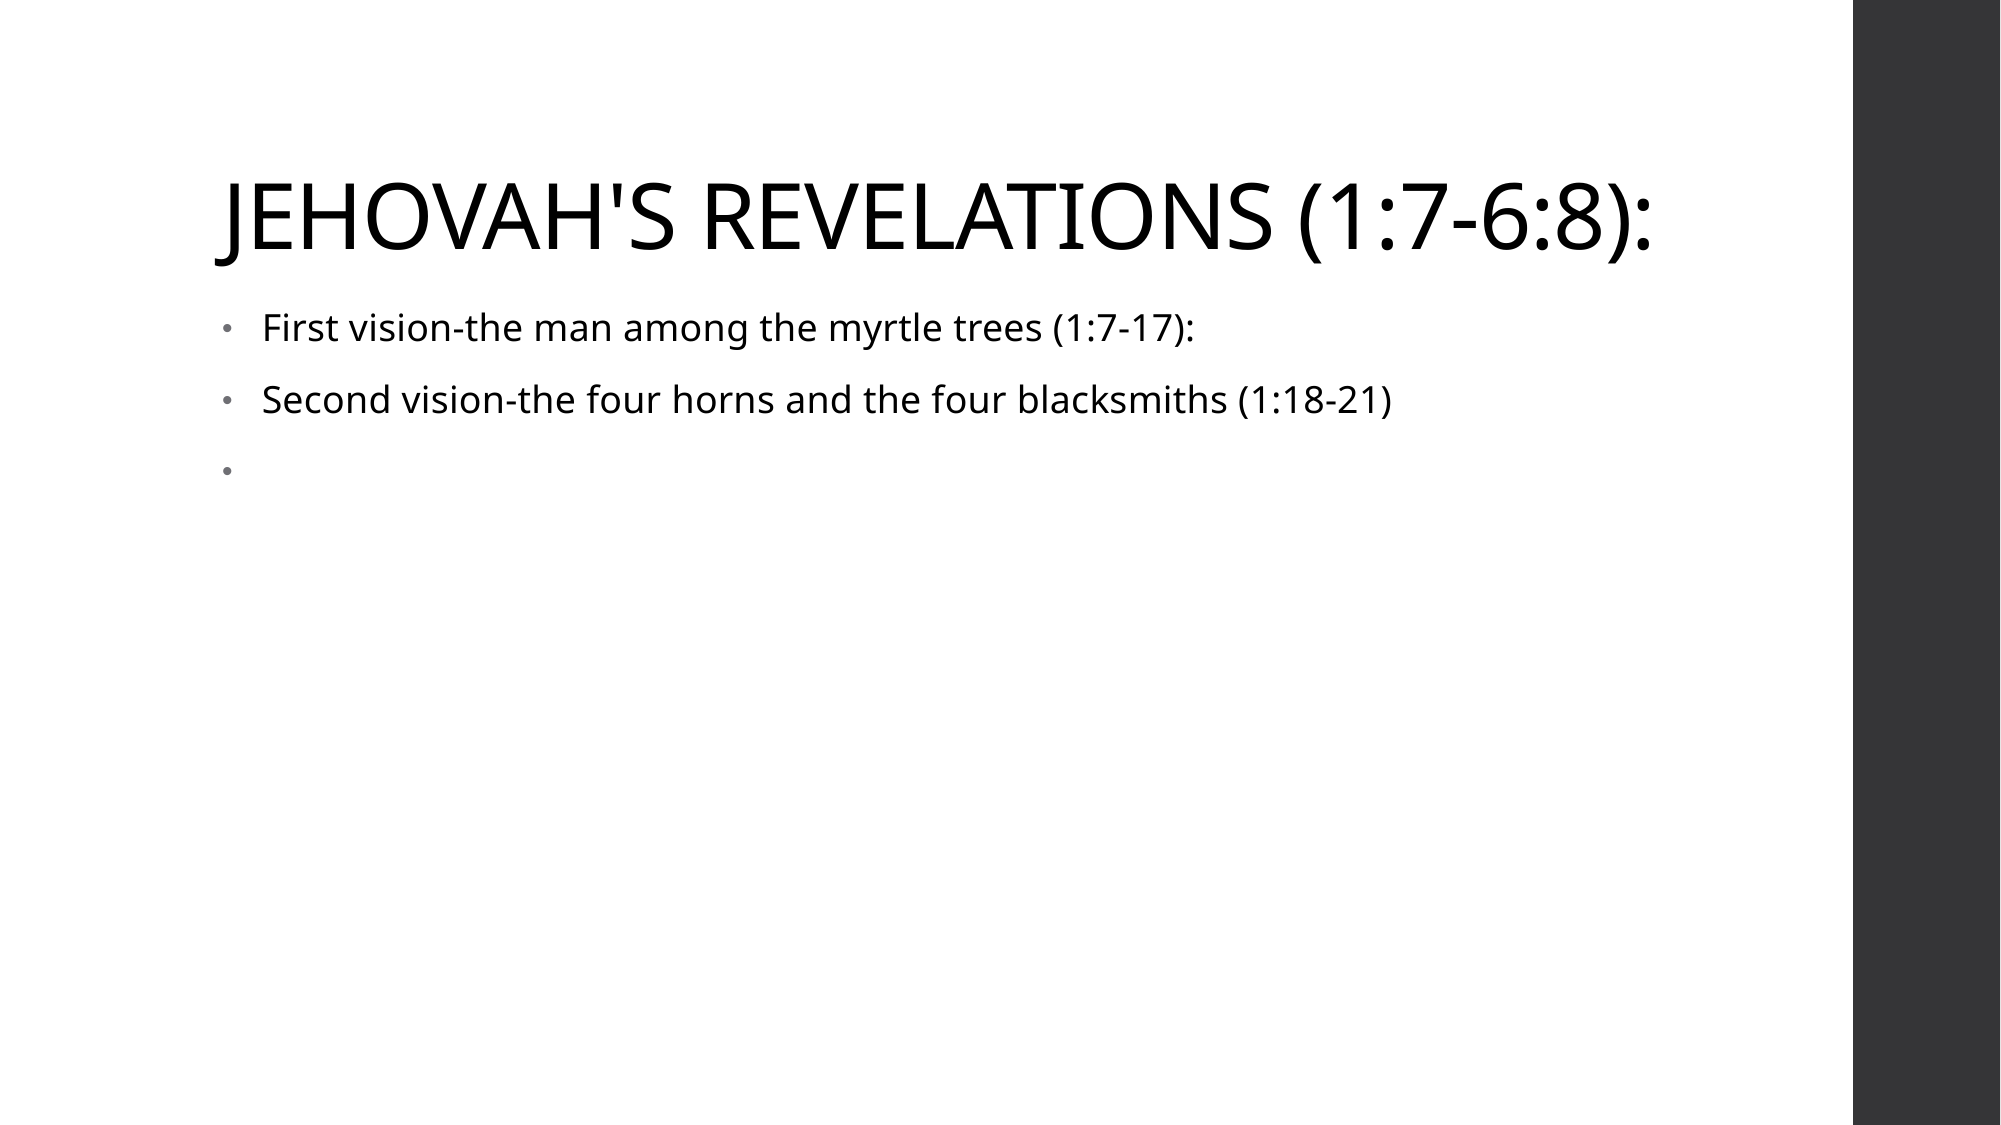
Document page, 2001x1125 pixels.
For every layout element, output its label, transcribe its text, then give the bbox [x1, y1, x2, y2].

list First vision-the man among the myrtle trees (1:7-17): Second vision-the four horns and the four blacksmiths (1:18-21) [206, 299, 1617, 1014]
title JEHOVAH'S REVELATIONS (1:7-6:8): [206, 60, 1797, 278]
